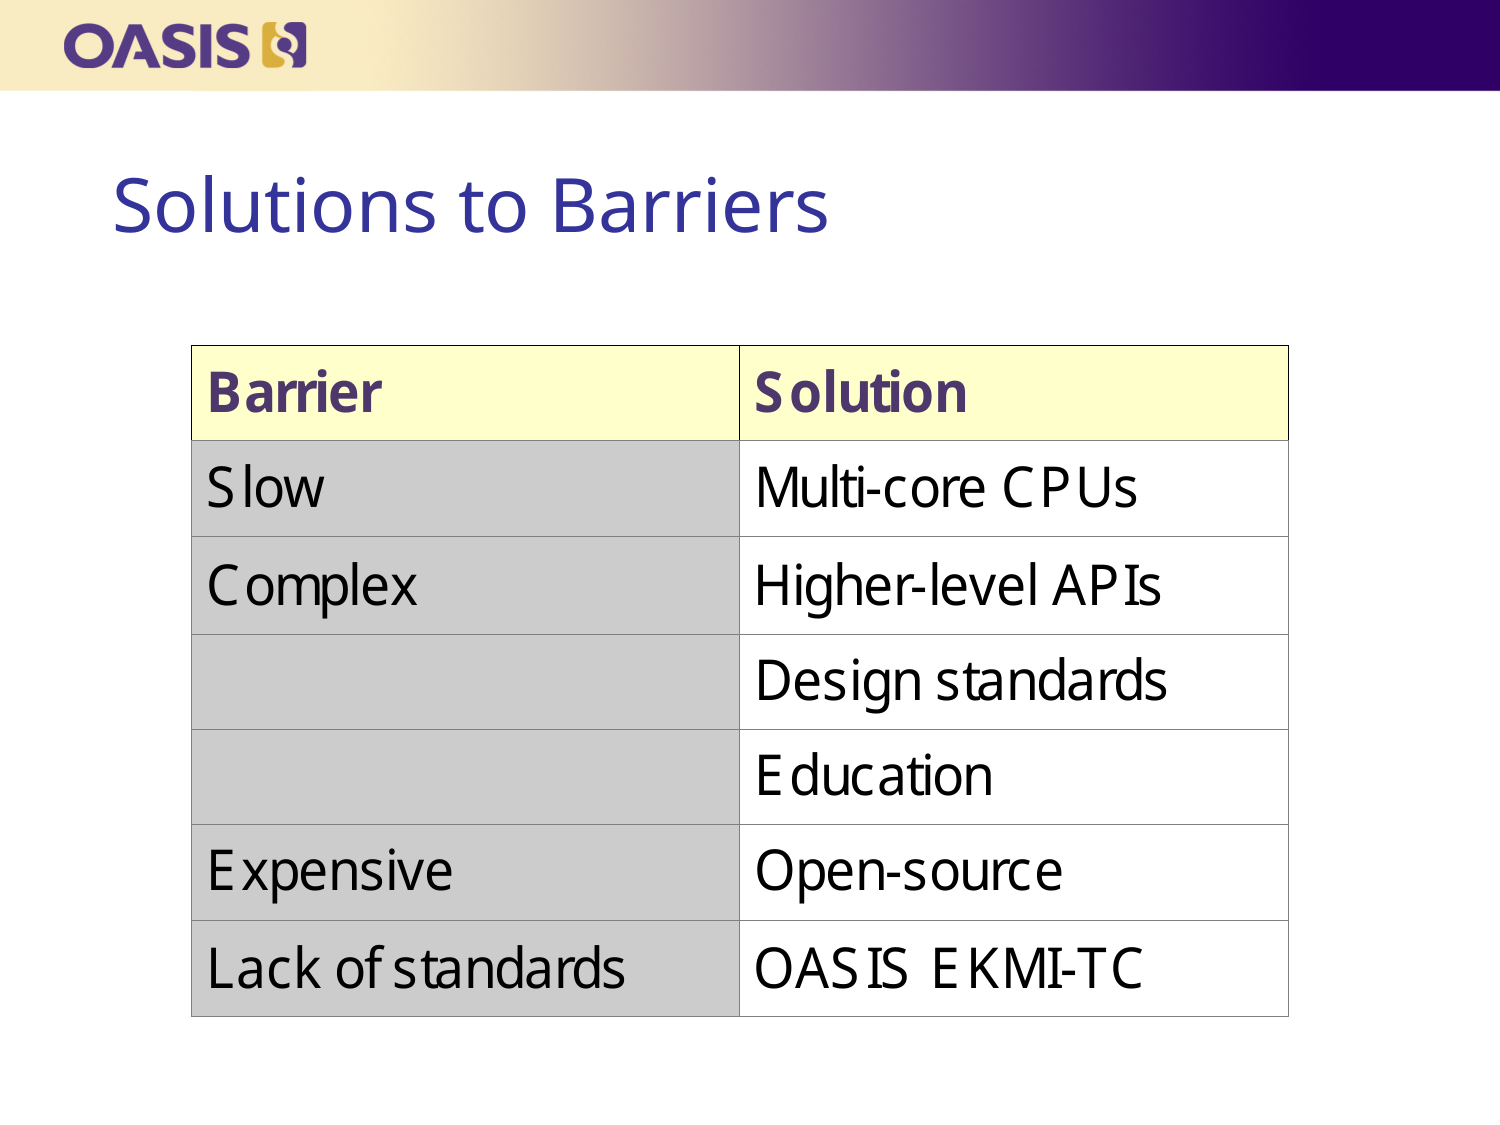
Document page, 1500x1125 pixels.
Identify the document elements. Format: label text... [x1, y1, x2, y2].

title Solutions to Barriers [112, 114, 1388, 303]
picture [0, 0, 1500, 1125]
chart [189, 343, 1291, 1019]
